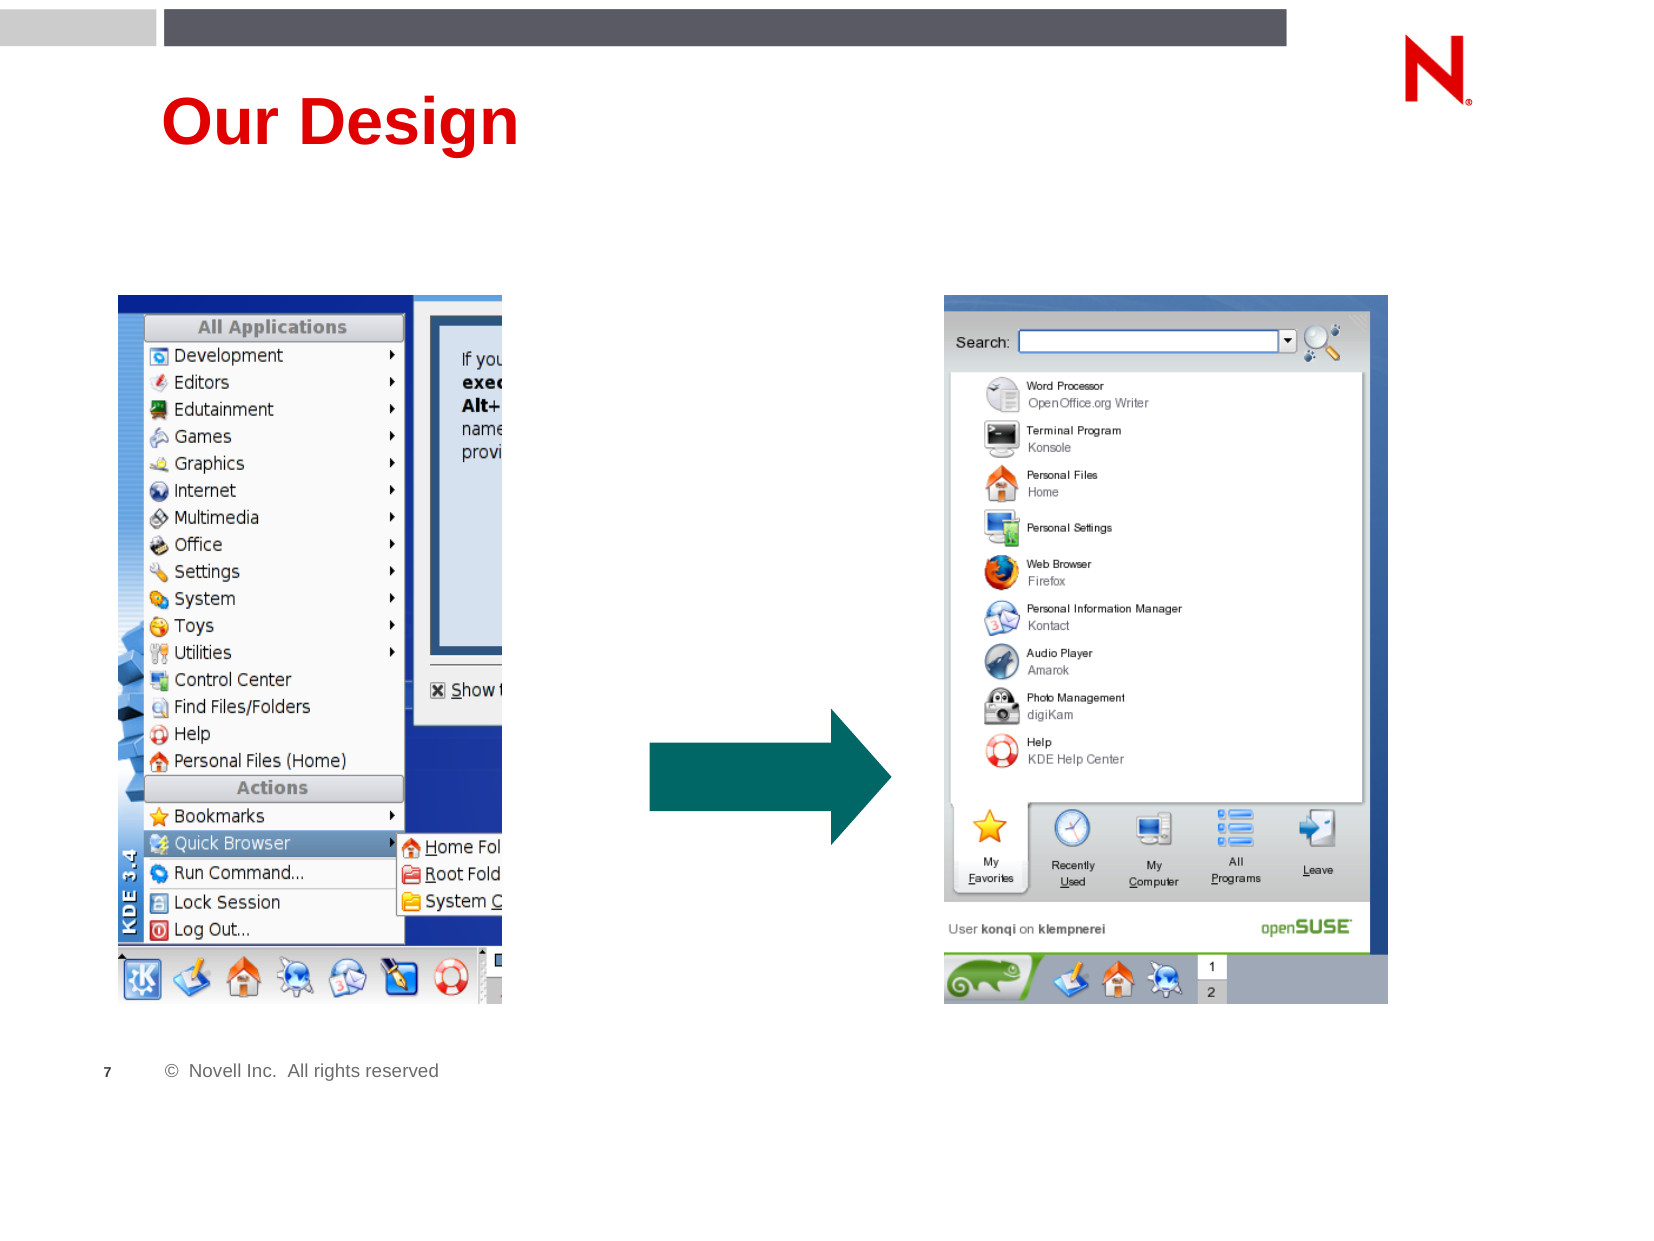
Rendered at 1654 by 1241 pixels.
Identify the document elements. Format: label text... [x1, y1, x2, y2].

title Our Design [161, 41, 1383, 205]
picture [1403, 32, 1473, 107]
picture [118, 295, 502, 1004]
picture [944, 295, 1388, 1004]
text_box [649, 708, 892, 846]
